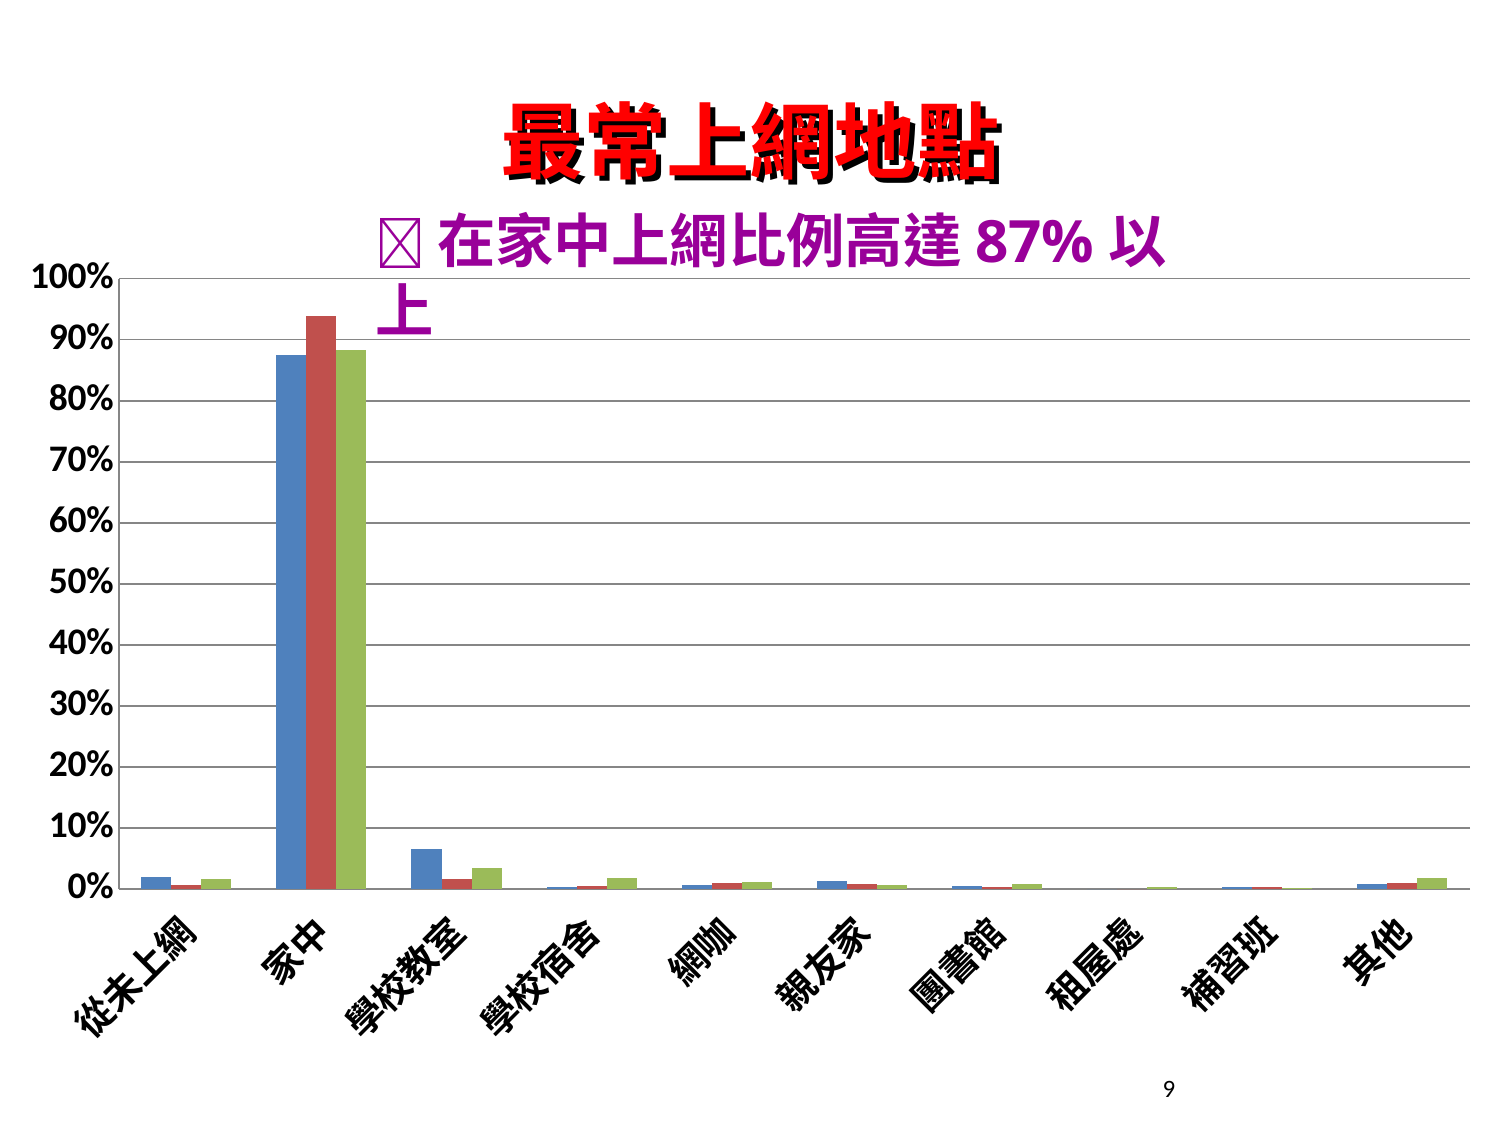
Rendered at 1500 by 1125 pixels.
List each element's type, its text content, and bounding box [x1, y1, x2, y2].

chart [0, 243, 1500, 1066]
text_box 在家中上網比例高達87%以上 [360, 196, 1199, 283]
text_box 9 [1147, 1065, 1498, 1125]
title 最常上網地點 [75, 45, 1426, 233]
